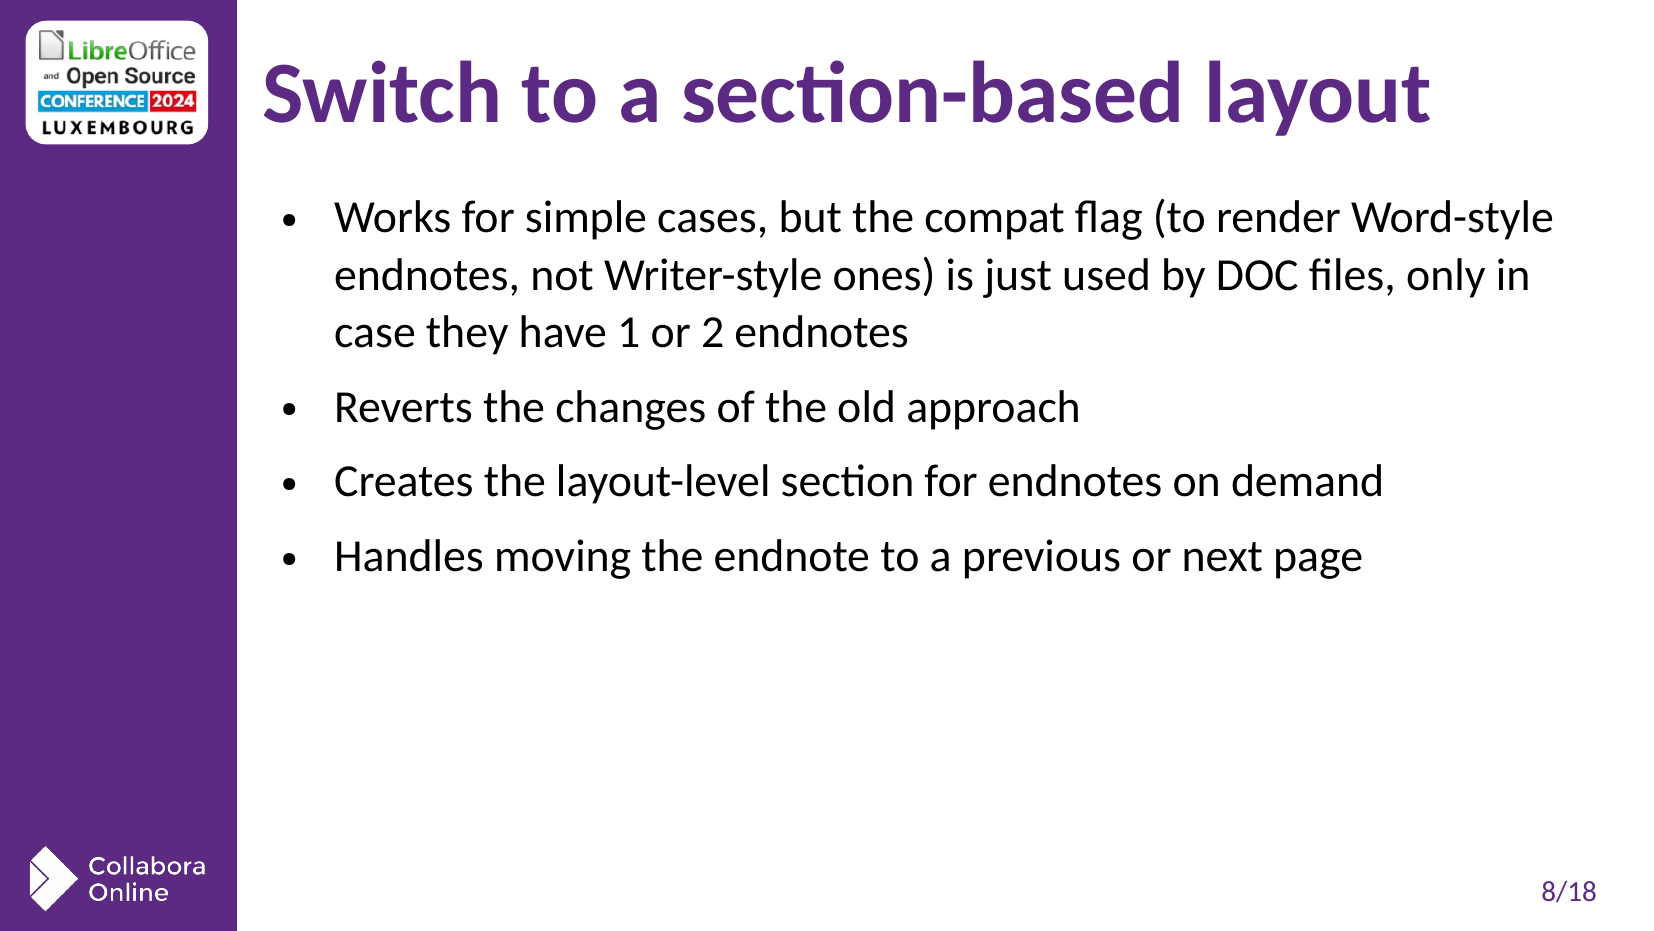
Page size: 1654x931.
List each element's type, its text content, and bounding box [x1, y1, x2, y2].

list Works for simple cases, but the compat flag (to render Word-style endnotes, not Writer-style ones) is just used by DOC files, only in case they have 1 or 2 endnotes Reverts the changes of the old approach Creates the layout-level section for endnotes on demand Handles moving the endnote to a previous or next page [263, 187, 1605, 856]
title Switch to a section-based layout [262, 13, 1644, 145]
picture [25, 841, 209, 916]
picture [34, 26, 200, 139]
